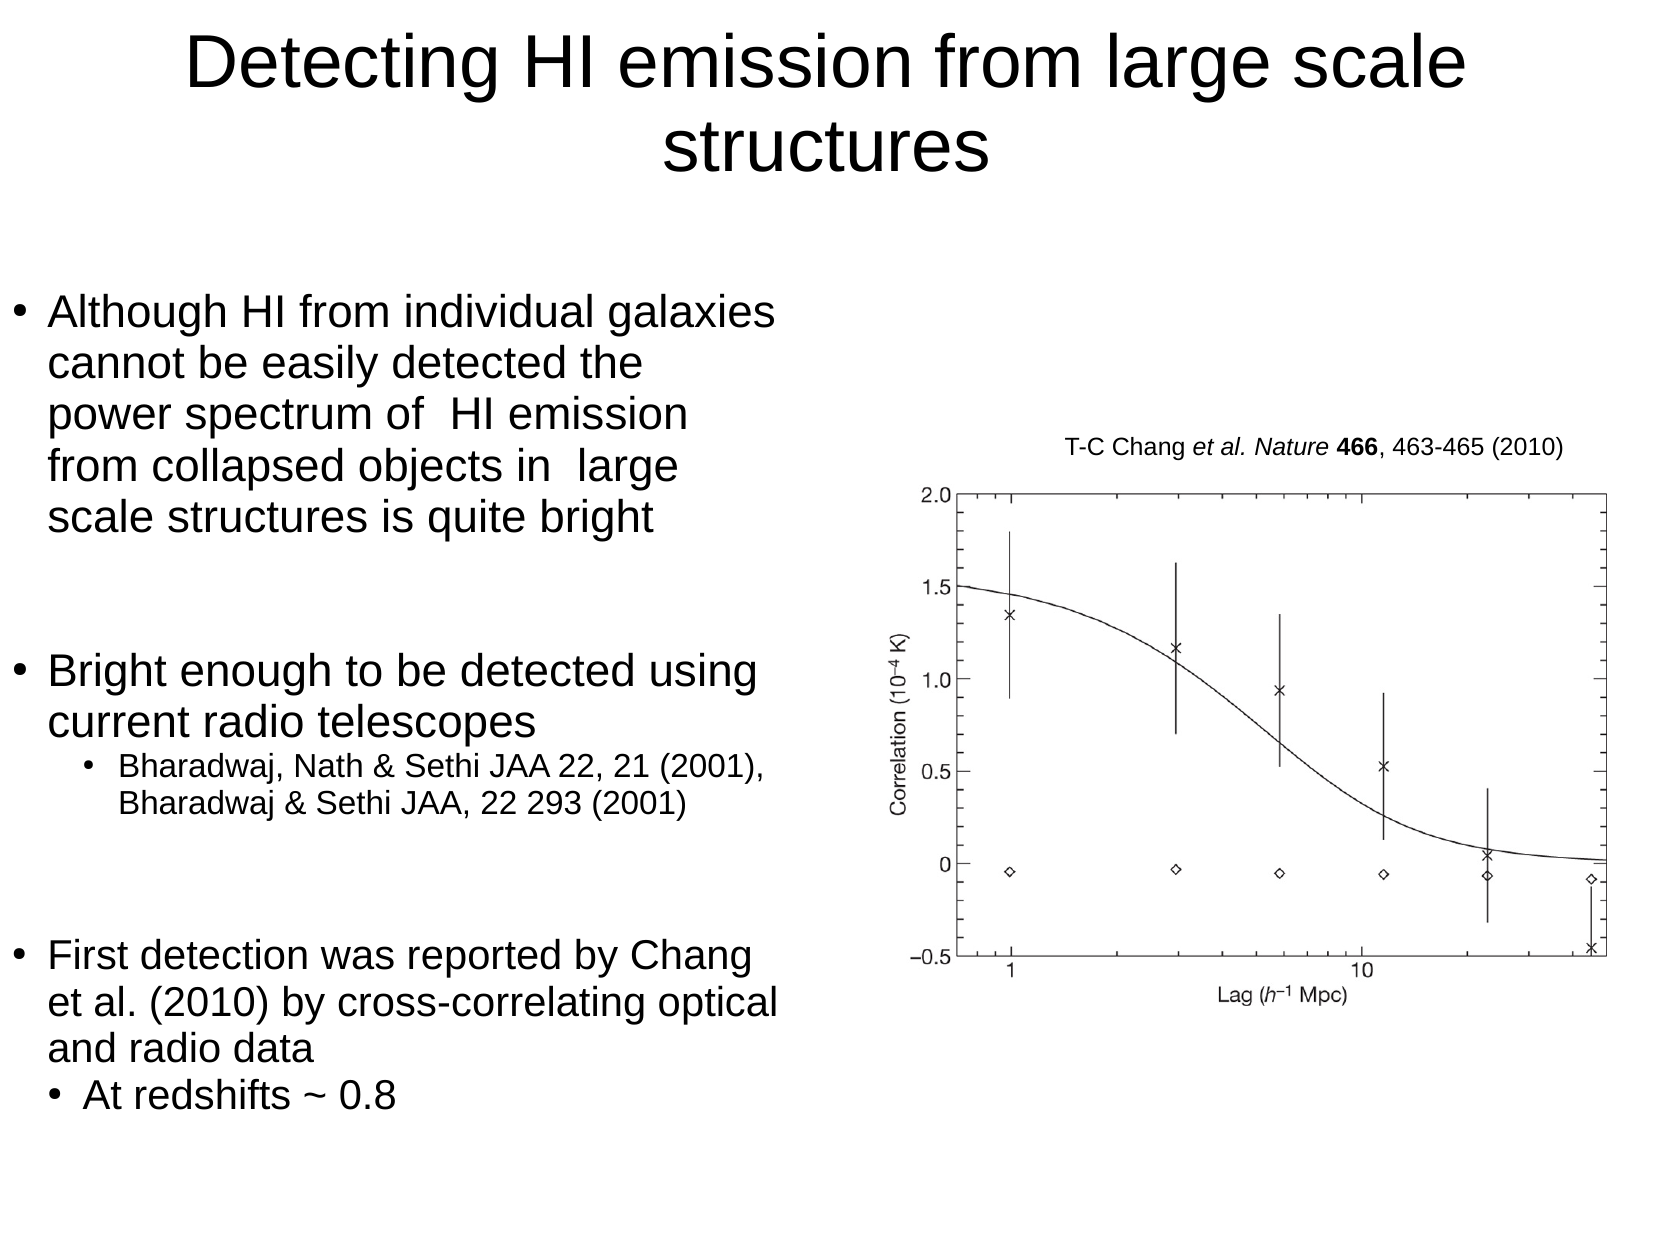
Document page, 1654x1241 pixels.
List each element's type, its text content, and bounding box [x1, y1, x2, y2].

picture [881, 484, 1607, 1006]
text_box T-C Chang et al. Nature 466, 463-465 (2010) [675, 430, 1654, 461]
subtitle Although HI from individual galaxies cannot be easily detected the power spectrum of HI emission from collapsed objects in large scale structures is quite bright Bright enough to be detected using current radio telescopes Bharadwaj, Nath & Sethi JAA 22, 21 (2001), Bharadwaj & Sethi JAA, 22 293 (2001) First detection was reported by Chang et al. (2010) by cross-correlating optical and radio data At redshifts ~ 0.8 [11, 136, 780, 1207]
title Detecting HI emission from large scale structures [82, 0, 1571, 208]
